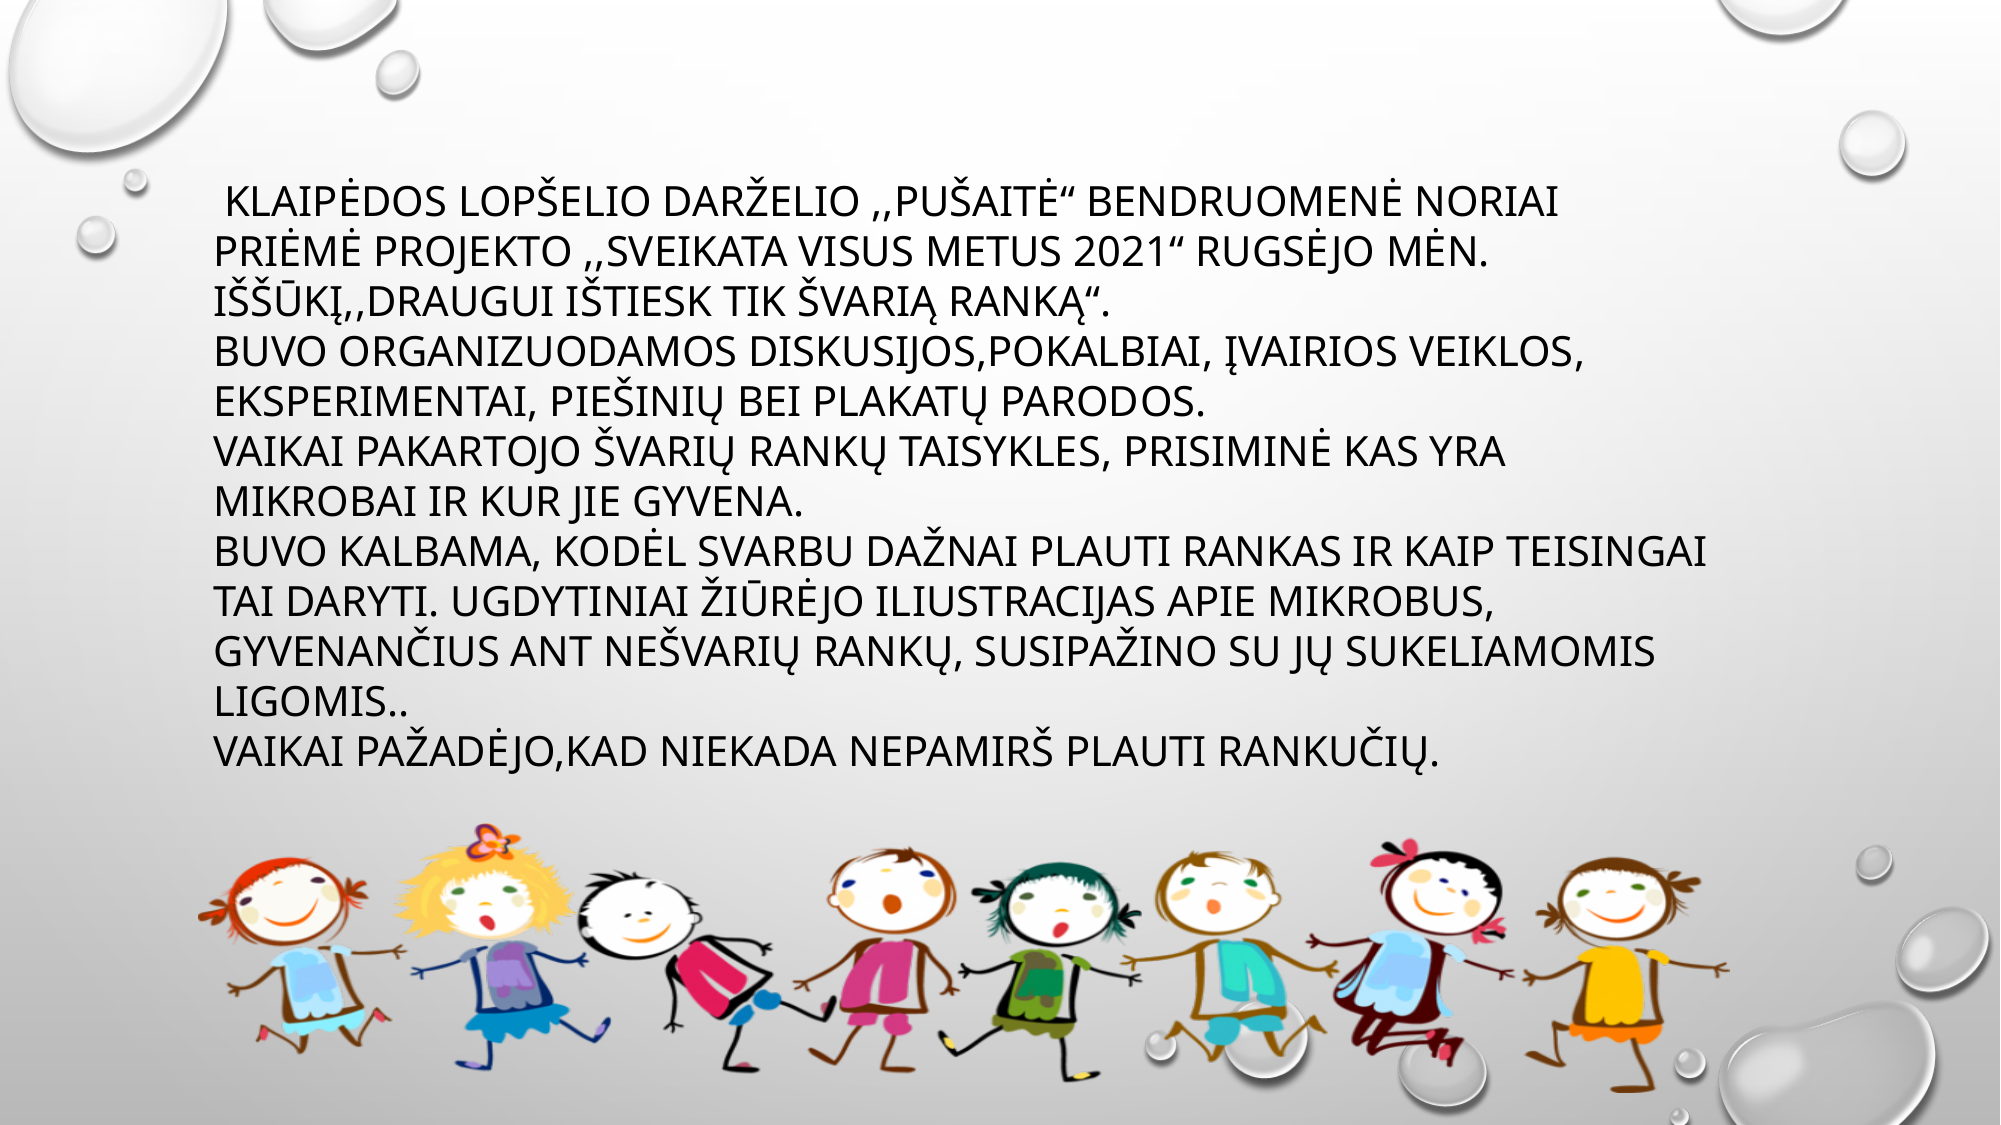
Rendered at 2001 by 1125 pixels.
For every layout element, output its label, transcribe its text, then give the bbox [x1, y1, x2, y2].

picture [198, 823, 1730, 1093]
text_box KLAIPĖDOS LOPŠELIO DARŽELIO ,,PUŠAITĖ“ BENDRUOMENĖ NORIAI PRIĖMĖ PROJEKTO ,,SVEIKATA VISUS METUS 2021“ RUGSĖJO MĖN. IŠŠŪKĮ,,DRAUGUI IŠTIESK TIK ŠVARIĄ RANKĄ“. BUVO ORGANIZUODAMOS DISKUSIJOS,POKALBIAI, ĮVAIRIOS VEIKLOS, EKSPERIMENTAI, PIEŠINIŲ BEI PLAKATŲ PARODOS. VAIKAI PAKARTOJO ŠVARIŲ RANKŲ TAISYKLES, PRISIMINĖ KAS YRA MIKROBAI IR KUR JIE GYVENA. BUVO KALBAMA, KODĖL SVARBU DAŽNAI PLAUTI RANKAS IR KAIP TEISINGAI TAI DARYTI. UGDYTINIAI ŽIŪRĖJO ILIUSTRACIJAS APIE MIKROBUS, GYVENANČIUS ANT NEŠVARIŲ RANKŲ, SUSIPAŽINO SU JŲ SUKELIAMOMIS LIGOMIS.. VAIKAI PAŽADĖJO,KAD NIEKADA NEPAMIRŠ PLAUTI RANKUČIŲ. [198, 167, 1733, 782]
